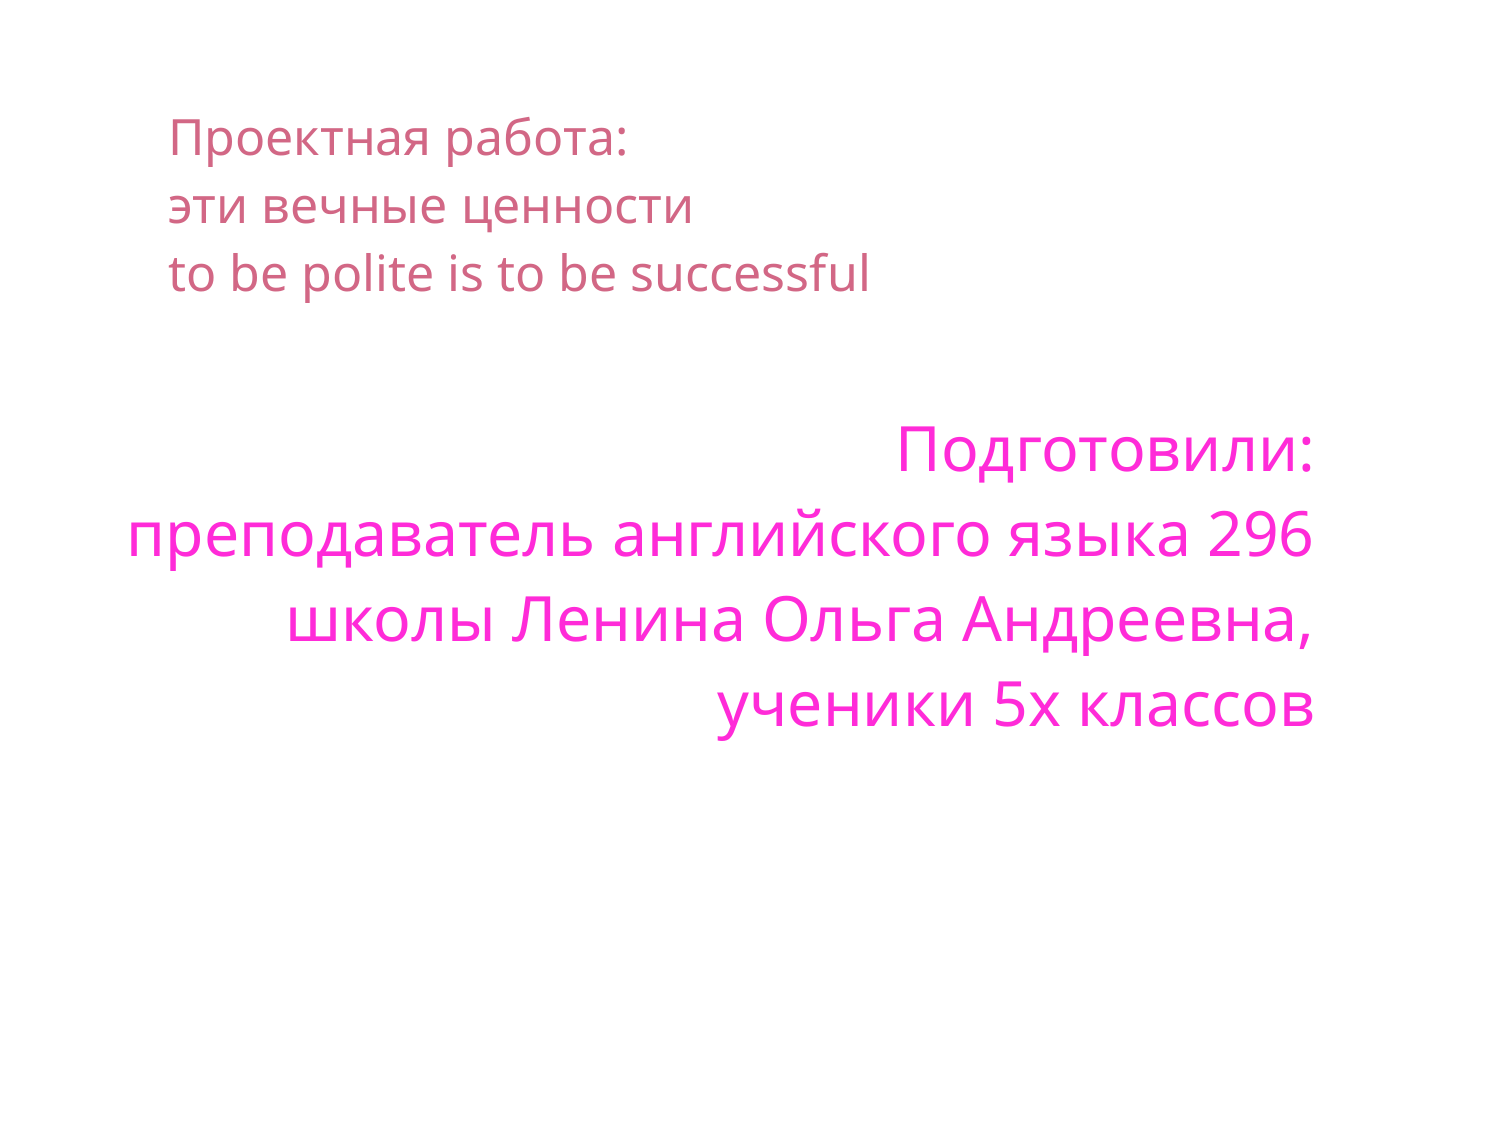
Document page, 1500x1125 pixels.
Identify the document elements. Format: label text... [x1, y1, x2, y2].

text_box Проектная работа: эти вечные ценности to be polite is to be successful [153, 94, 1329, 260]
text_box Подготовили: преподаватель английского языка 296 школы Ленина Ольга Андреевна, ученики 5х классов [112, 397, 1435, 685]
